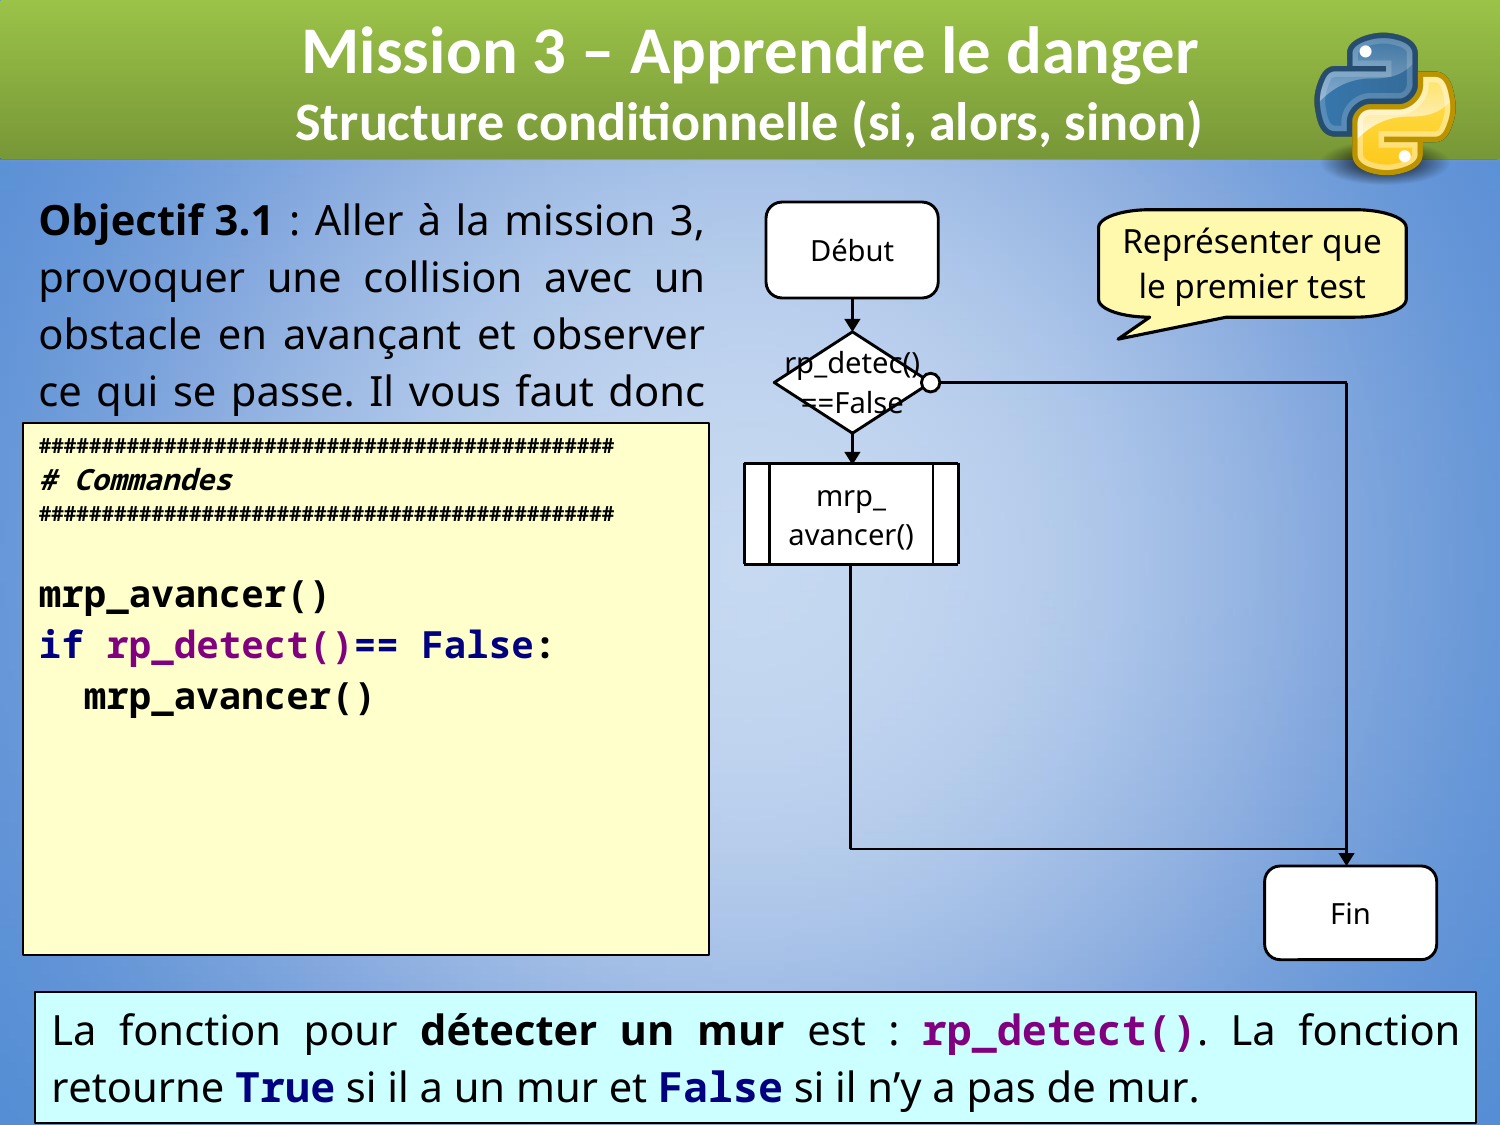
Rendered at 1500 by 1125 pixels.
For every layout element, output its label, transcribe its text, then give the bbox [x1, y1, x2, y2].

text_box Début [766, 202, 939, 298]
text_box [921, 373, 940, 392]
text_box rp_detec() ==False [774, 332, 923, 433]
text_box Représenter que le premier test [1098, 209, 1407, 340]
text_box Fin [1264, 865, 1437, 960]
text_box Mission 3 – Apprendre le danger Structure conditionnelle (si, alors, sinon) [0, 0, 1500, 159]
picture [0, 29, 1500, 1125]
text_box La fonction pour détecter un mur est : rp_detect(). La fonction retourne True si il a un mur et False si il n’y a pas de mur. [35, 992, 1477, 1093]
text_box [746, 465, 768, 563]
text_box [934, 465, 957, 563]
text_box Objectif 3.1 : Aller à la mission 3, provoquer une collision avec un obstacle en avançant et observer ce qui se passe. Il vous faut donc sécuriser l’avance du robot. [23, 183, 721, 407]
text_box mrp_ avancer() [769, 463, 933, 566]
text_box ############################################## # Commandes ############################################## mrp_avancer() if rp_detect()== False: mrp_avancer() [23, 422, 709, 956]
